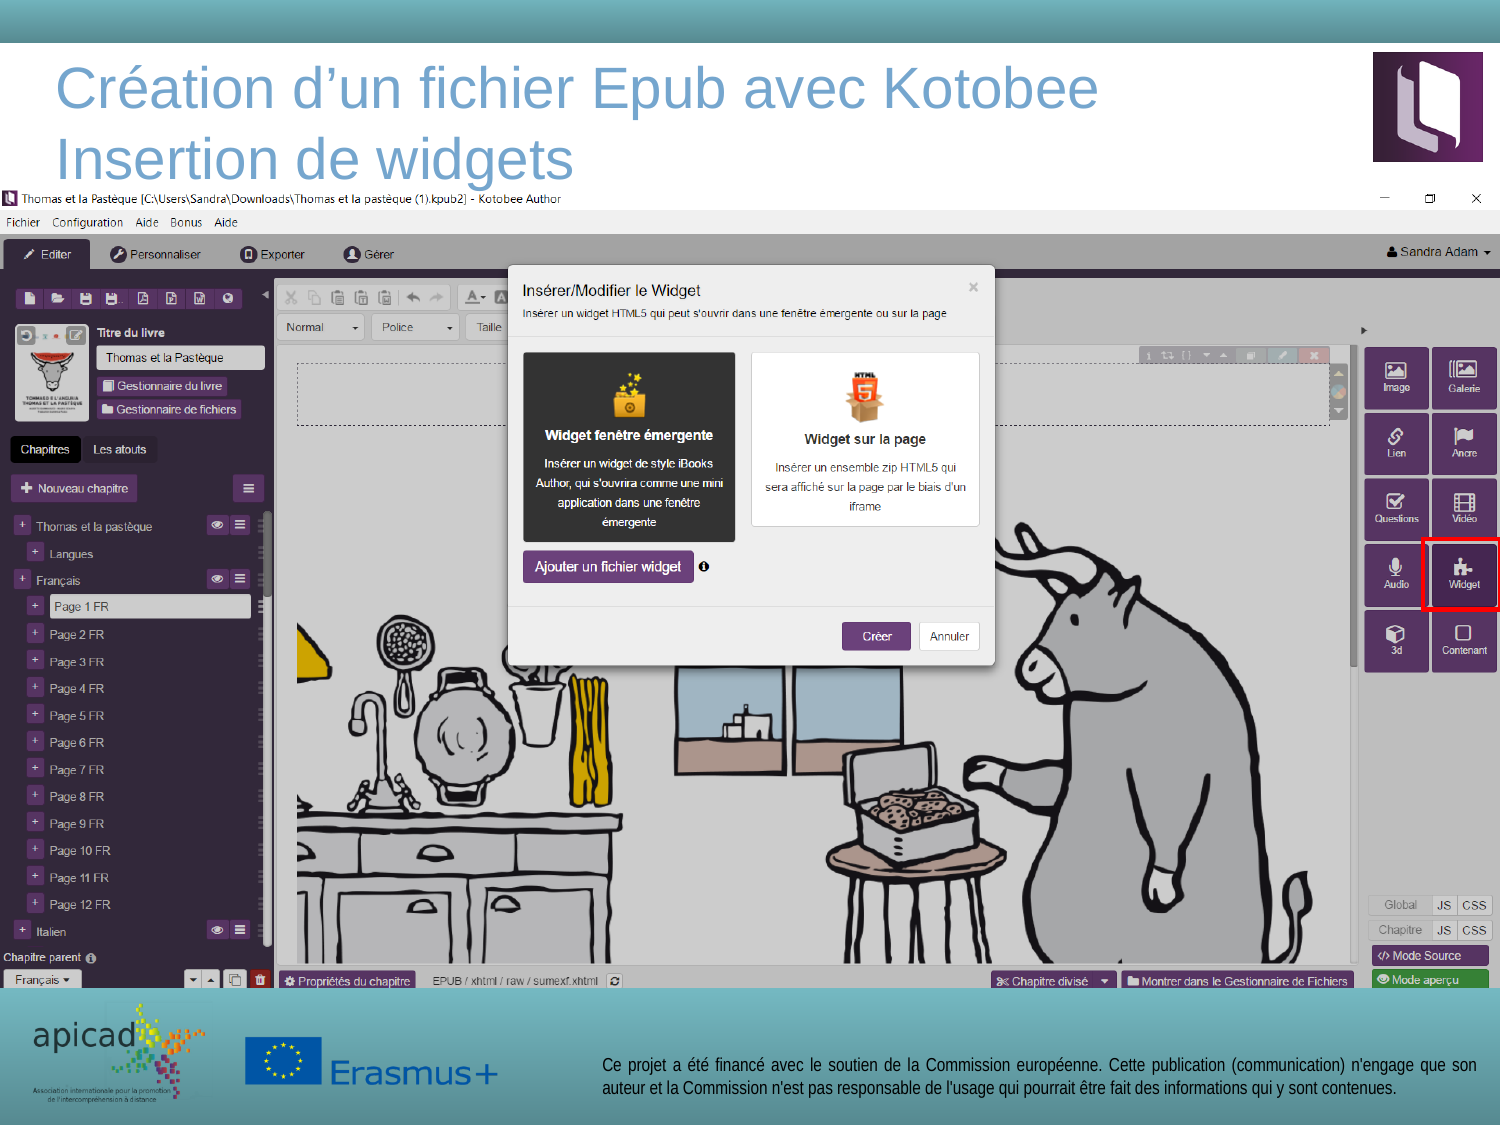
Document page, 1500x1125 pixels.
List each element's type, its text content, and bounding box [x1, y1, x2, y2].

picture [1425, 541, 1498, 607]
text_box Création d’un fichier Epub avec Kotobee [41, 42, 1353, 113]
picture [230, 1023, 512, 1098]
picture [1373, 52, 1483, 162]
text_box Ce projet a été financé avec le soutien de la Commission européenne. Cette publication (communication) n'engage que son auteur et la Commission n'est pas responsable de l'usage qui pourrait être fait des informations qui y sont contenues. [596, 1046, 1483, 1105]
text_box Insertion de widgets [41, 113, 1353, 200]
picture [0, 187, 1500, 988]
picture [29, 999, 213, 1108]
text_box [0, 988, 1500, 1125]
text_box [0, 0, 1500, 43]
